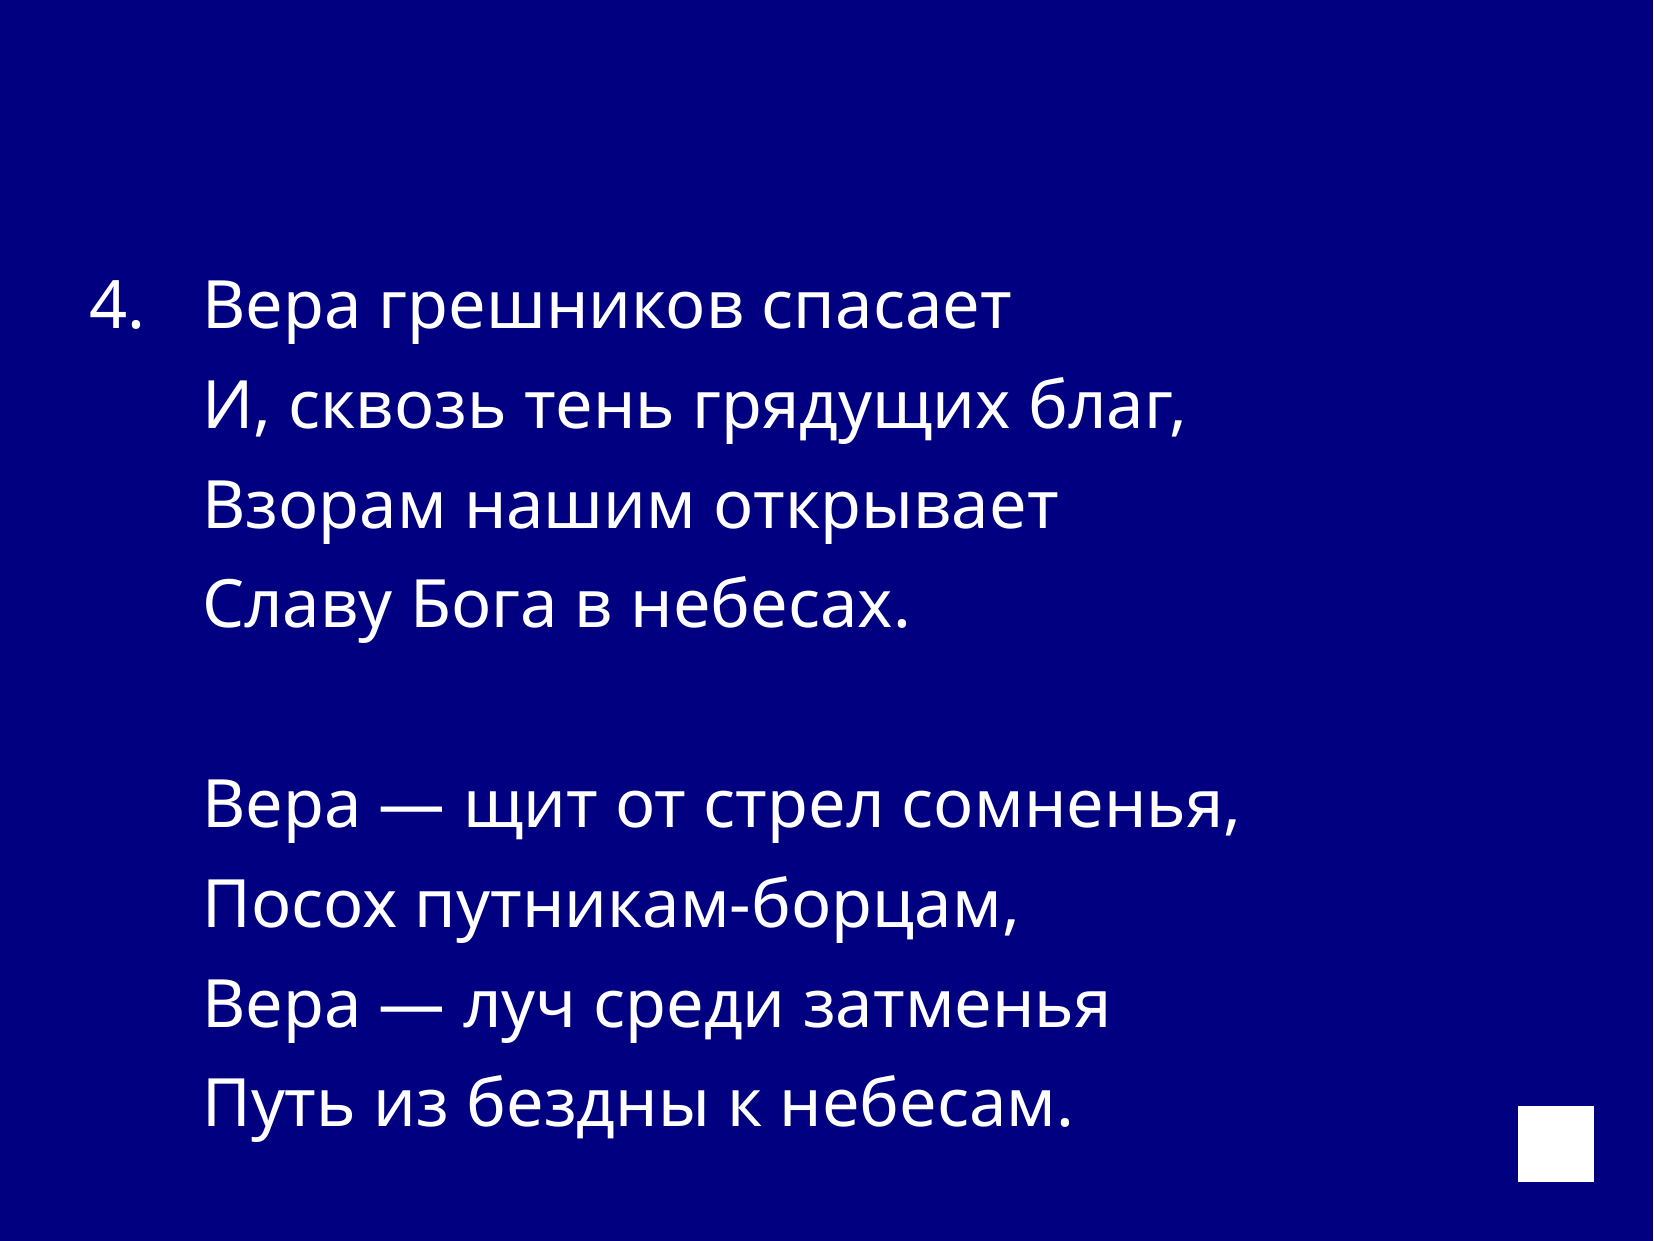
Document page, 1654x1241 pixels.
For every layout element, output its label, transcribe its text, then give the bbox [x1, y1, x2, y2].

text_box [1518, 1106, 1594, 1182]
text_box 4. Вера грешников спасает И, сквозь тень грядущих благ, Взорам нашим открывает Славу Бога в небесах. Вера — щит от стрел сомненья, Посох путникам-борцам, Вера — луч среди затменья Путь из бездны к небесам. [75, 150, 1576, 1163]
